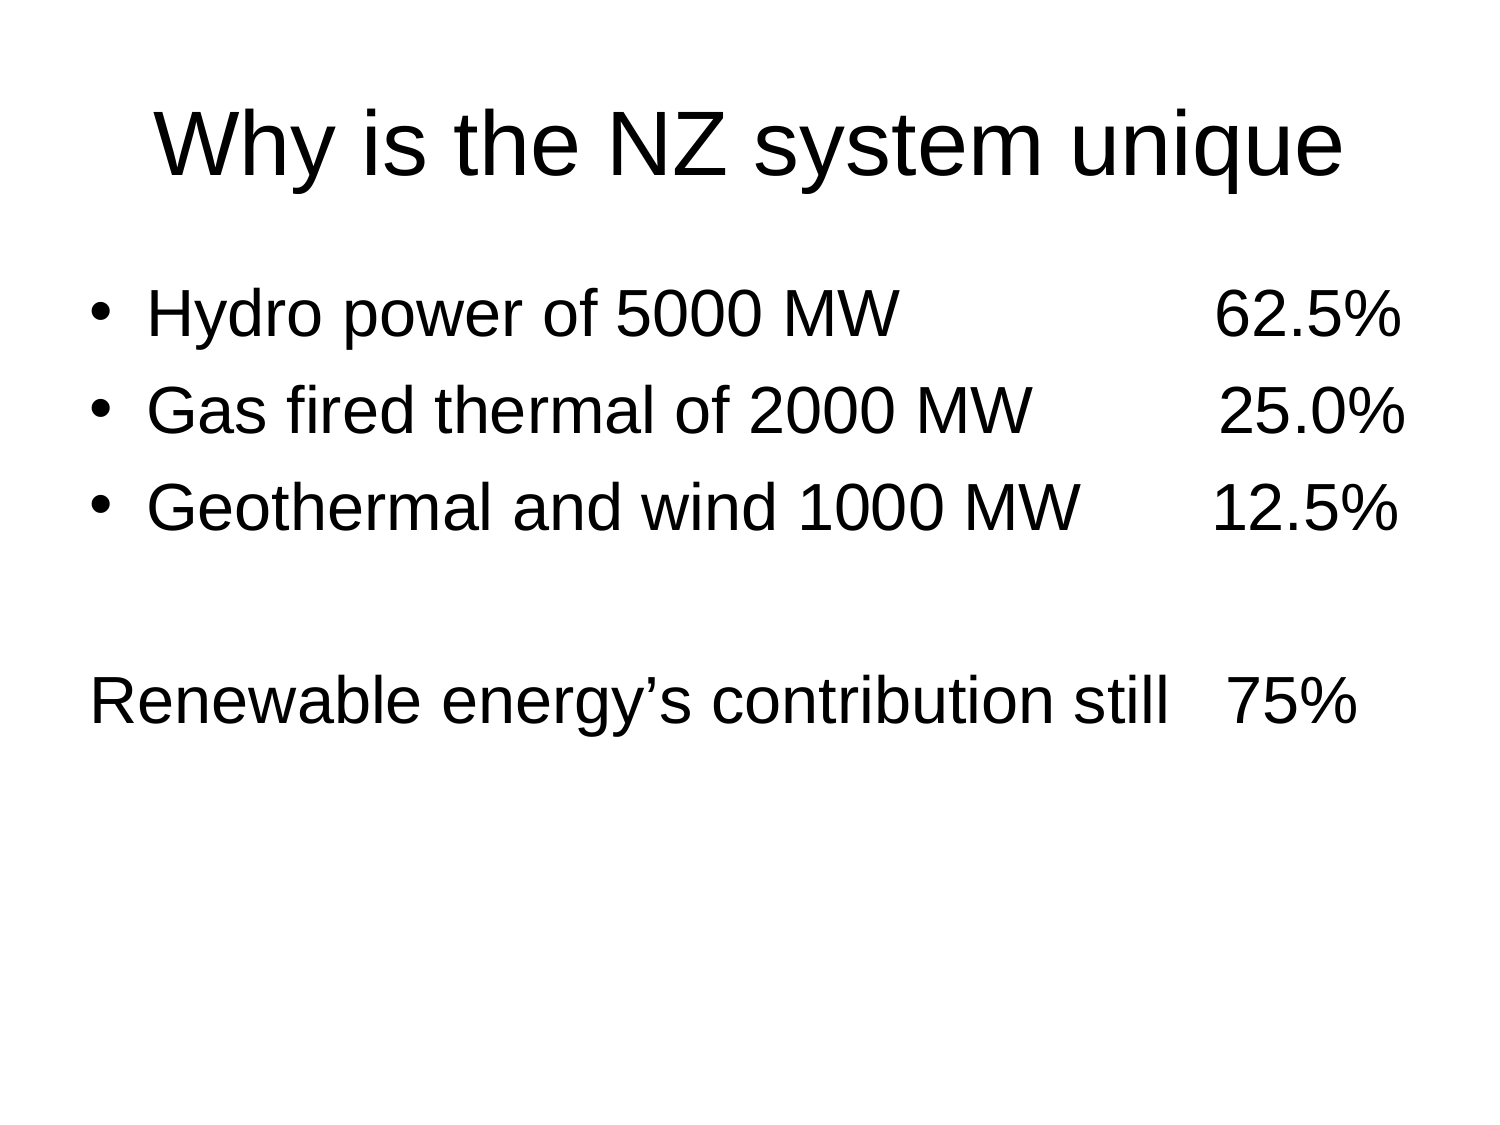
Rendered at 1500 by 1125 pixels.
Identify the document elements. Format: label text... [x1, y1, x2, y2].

title Why is the NZ system unique [75, 45, 1426, 233]
list Hydro power of 5000 MW 62.5% Gas fired thermal of 2000 MW 25.0% Geothermal and wind 1000 MW 12.5% Renewable energy’s contribution still 75% [75, 262, 1426, 1005]
